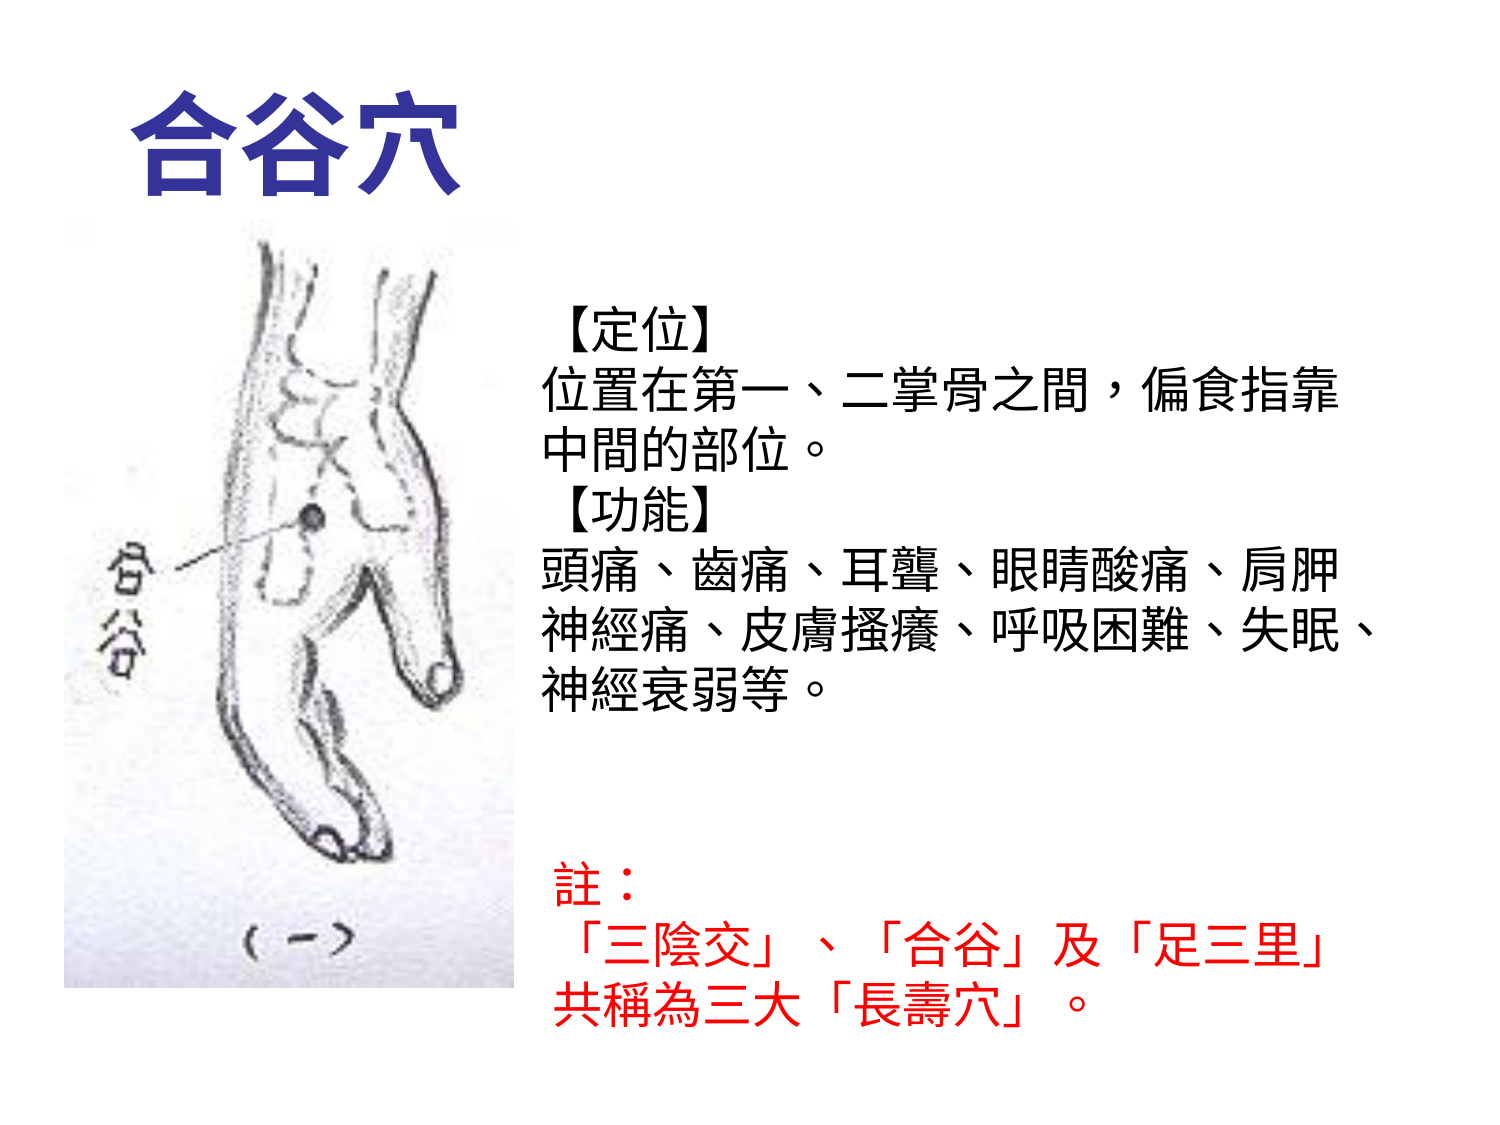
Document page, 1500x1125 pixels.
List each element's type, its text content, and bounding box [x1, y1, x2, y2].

text_box 合谷穴 [112, 66, 480, 216]
text_box 【定位】 位置在第一、二掌骨之間，偏食指靠中間的部位。 【功能】 頭痛、齒痛、耳聾、眼睛酸痛、肩胛神經痛、皮膚搔癢、呼吸困難、失眠、神經衰弱等。 [525, 290, 1361, 726]
chart [64, 220, 514, 988]
text_box 註： 「三陰交」、「合谷」及「足三里」共稱為三大「長壽穴」。 [537, 846, 1412, 1041]
